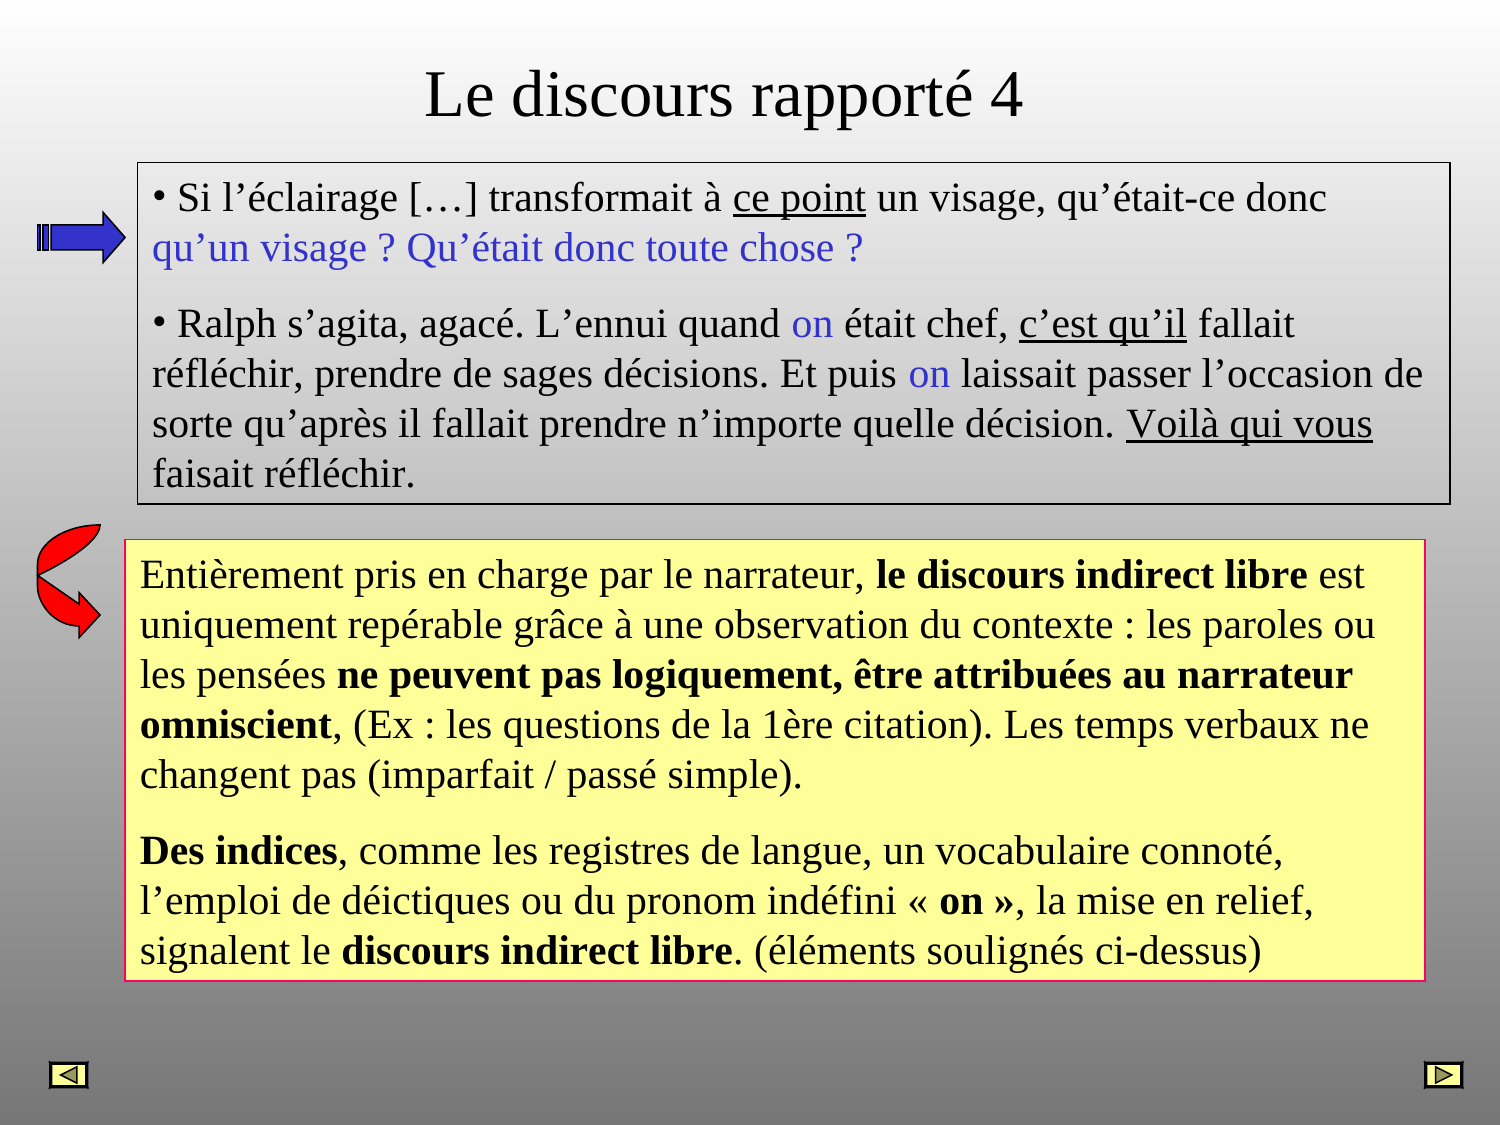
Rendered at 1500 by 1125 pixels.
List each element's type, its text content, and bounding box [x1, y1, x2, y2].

text_box [51, 1062, 88, 1088]
text_box [51, 212, 126, 263]
title Le discours rapporté 4 [262, 37, 1188, 150]
text_box [43, 225, 48, 250]
text_box Si l’éclairage […] transformait à ce point un visage, qu’était-ce donc qu’un visage ? Qu’était donc toute chose ? Ralph s’agita, agacé. L’ennui quand on était chef, c’est qu’il fallait réfléchir, prendre de sages décisions. Et puis on laissait passer l’occasion de sorte qu’après il fallait prendre n’importe quelle décision. Voilà qui vous faisait réfléchir. [137, 162, 1450, 505]
text_box Entièrement pris en charge par le narrateur, le discours indirect libre est uniquement repérable grâce à une observation du contexte : les paroles ou les pensées ne peuvent pas logiquement, être attribuées au narrateur omniscient, (Ex : les questions de la 1ère citation). Les temps verbaux ne changent pas (imparfait / passé simple). Des indices, comme les registres de langue, un vocabulaire connoté, l’emploi de déictiques ou du pronom indéfini « on », la mise en relief, signalent le discours indirect libre. (éléments soulignés ci-dessus) [124, 539, 1426, 981]
text_box [1426, 1062, 1463, 1088]
text_box [37, 524, 101, 638]
